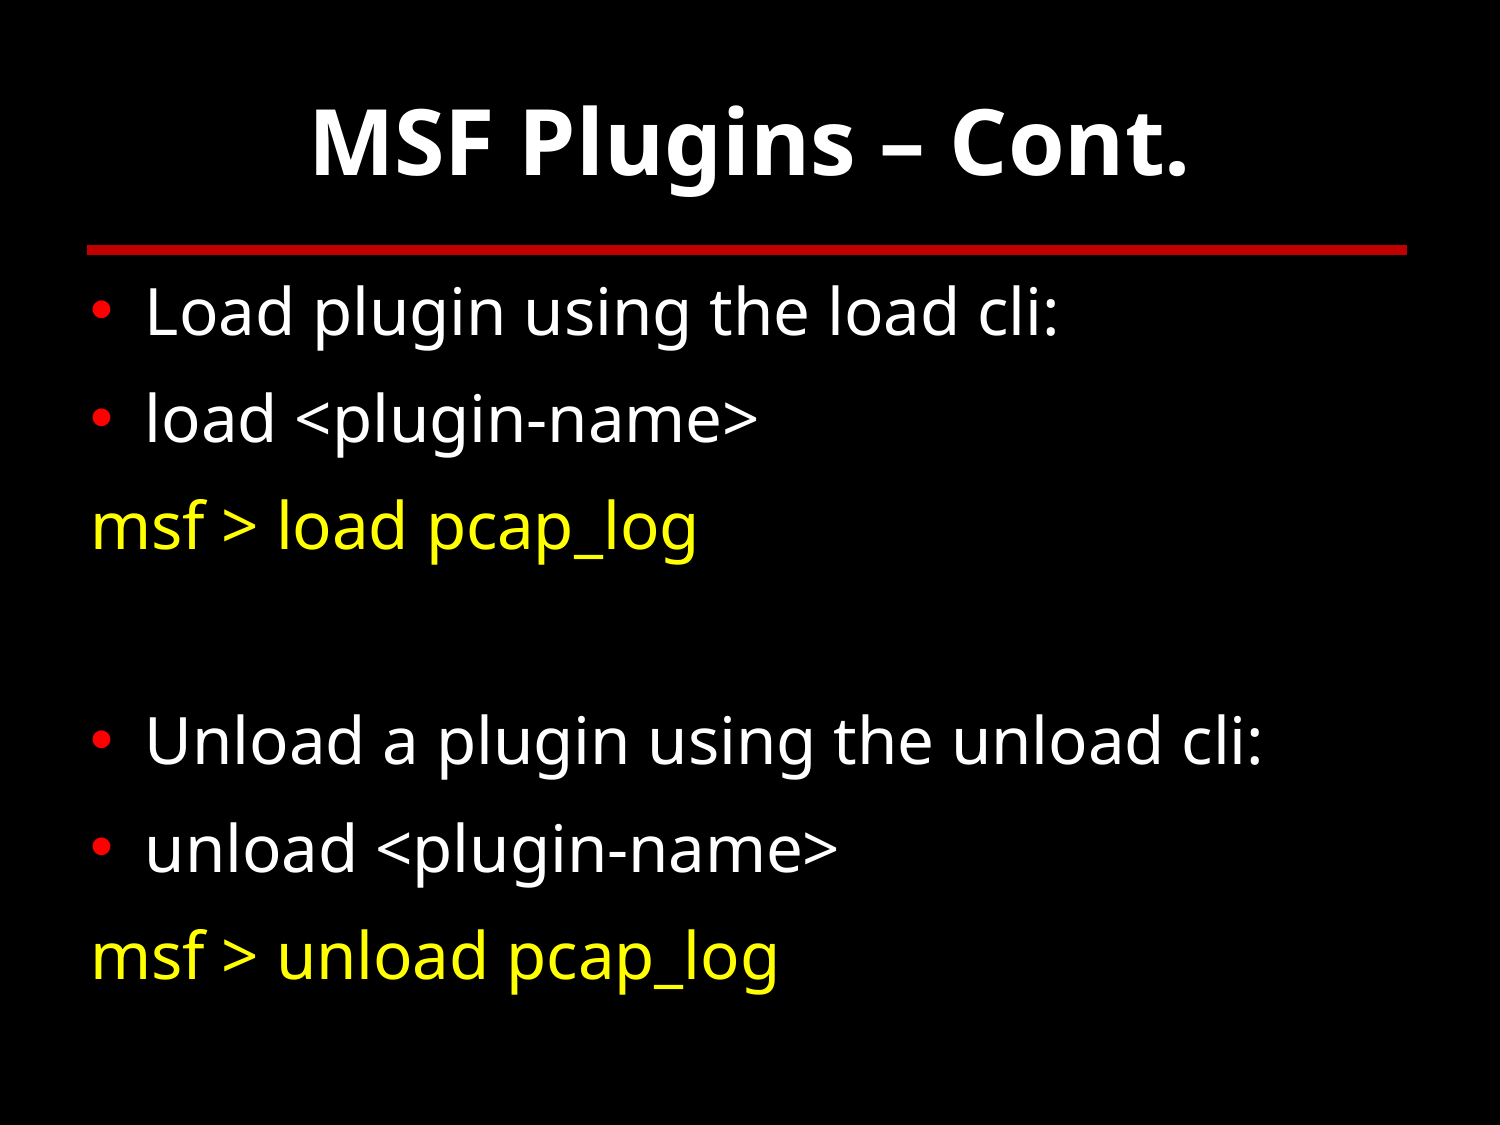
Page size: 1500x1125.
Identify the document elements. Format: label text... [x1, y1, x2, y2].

title MSF Plugins – Cont. [75, 45, 1425, 233]
list Load plugin using the load cli: load <plugin-name> msf > load pcap_log Unload a plugin using the unload cli: unload <plugin-name> msf > unload pcap_log [75, 262, 1425, 1005]
